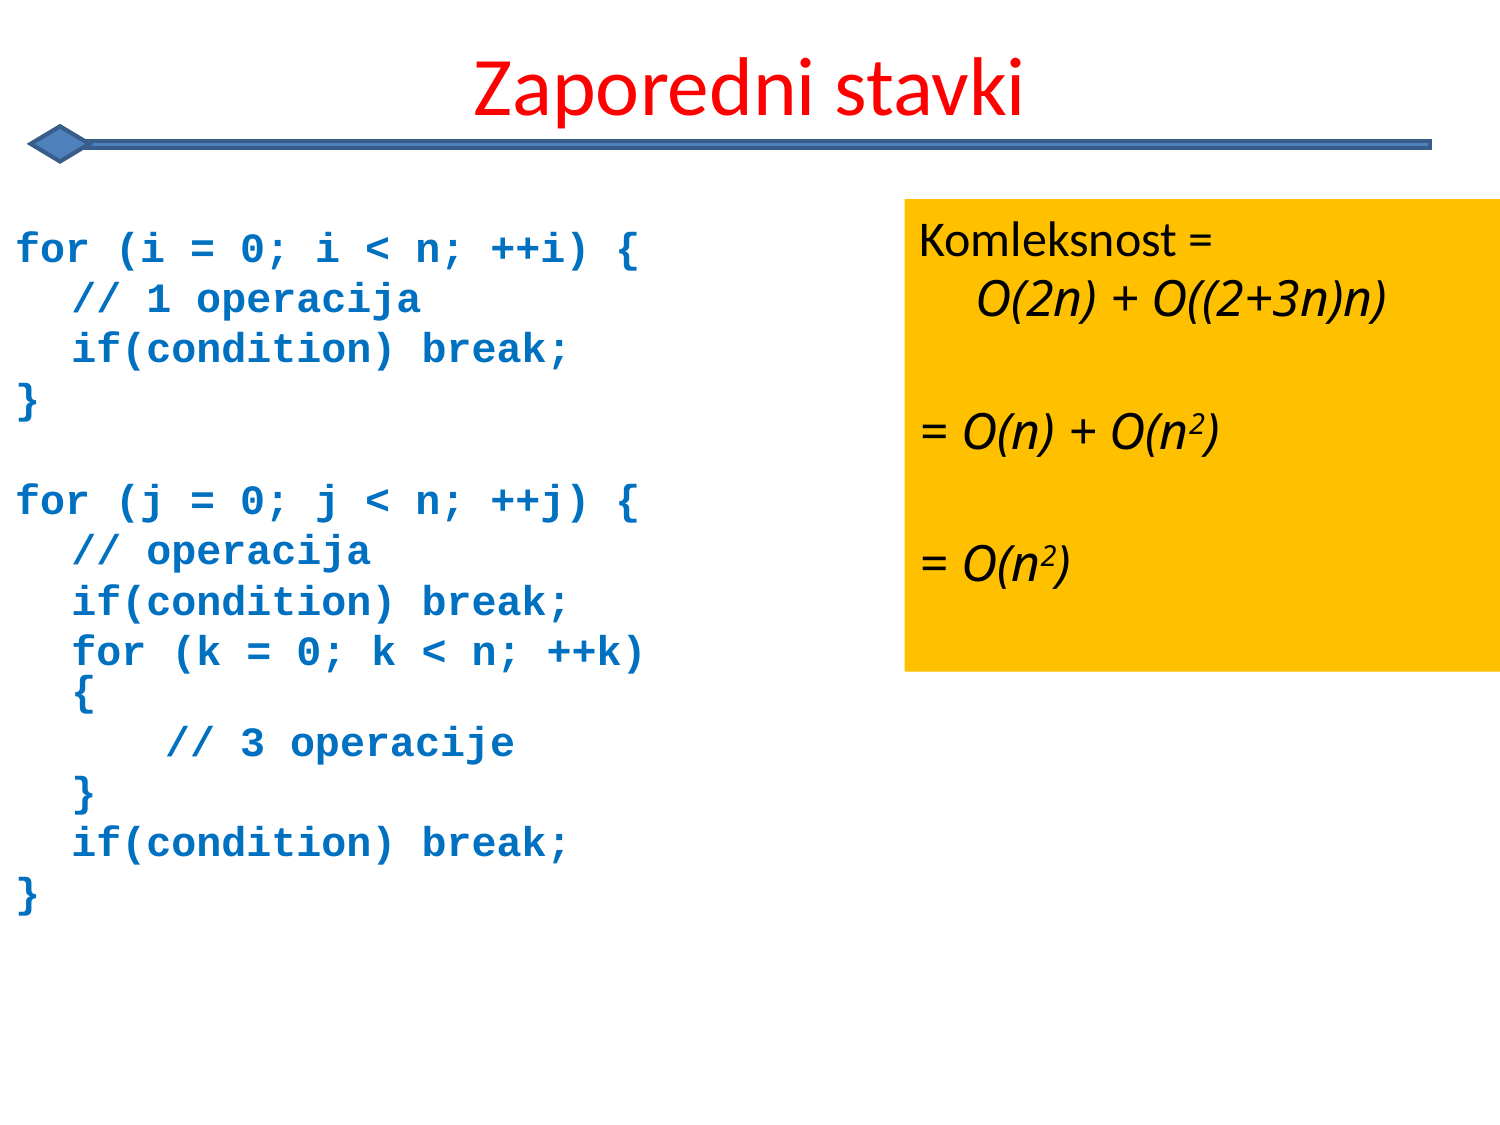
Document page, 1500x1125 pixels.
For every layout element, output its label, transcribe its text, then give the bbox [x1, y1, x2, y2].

title Zaporedni stavki [75, 23, 1426, 141]
list for (i = 0; i < n; ++i) { // 1 operacija if(condition) break; } for (j = 0; j < n; ++j) { // operacija if(condition) break; for (k = 0; k < n; ++k) { // 3 operacije } if(condition) break; } [0, 222, 663, 973]
list Komleksnost = O(2n) + O((2+3n)n) = O(n) + O(n2) = O(n2) [904, 199, 1500, 672]
